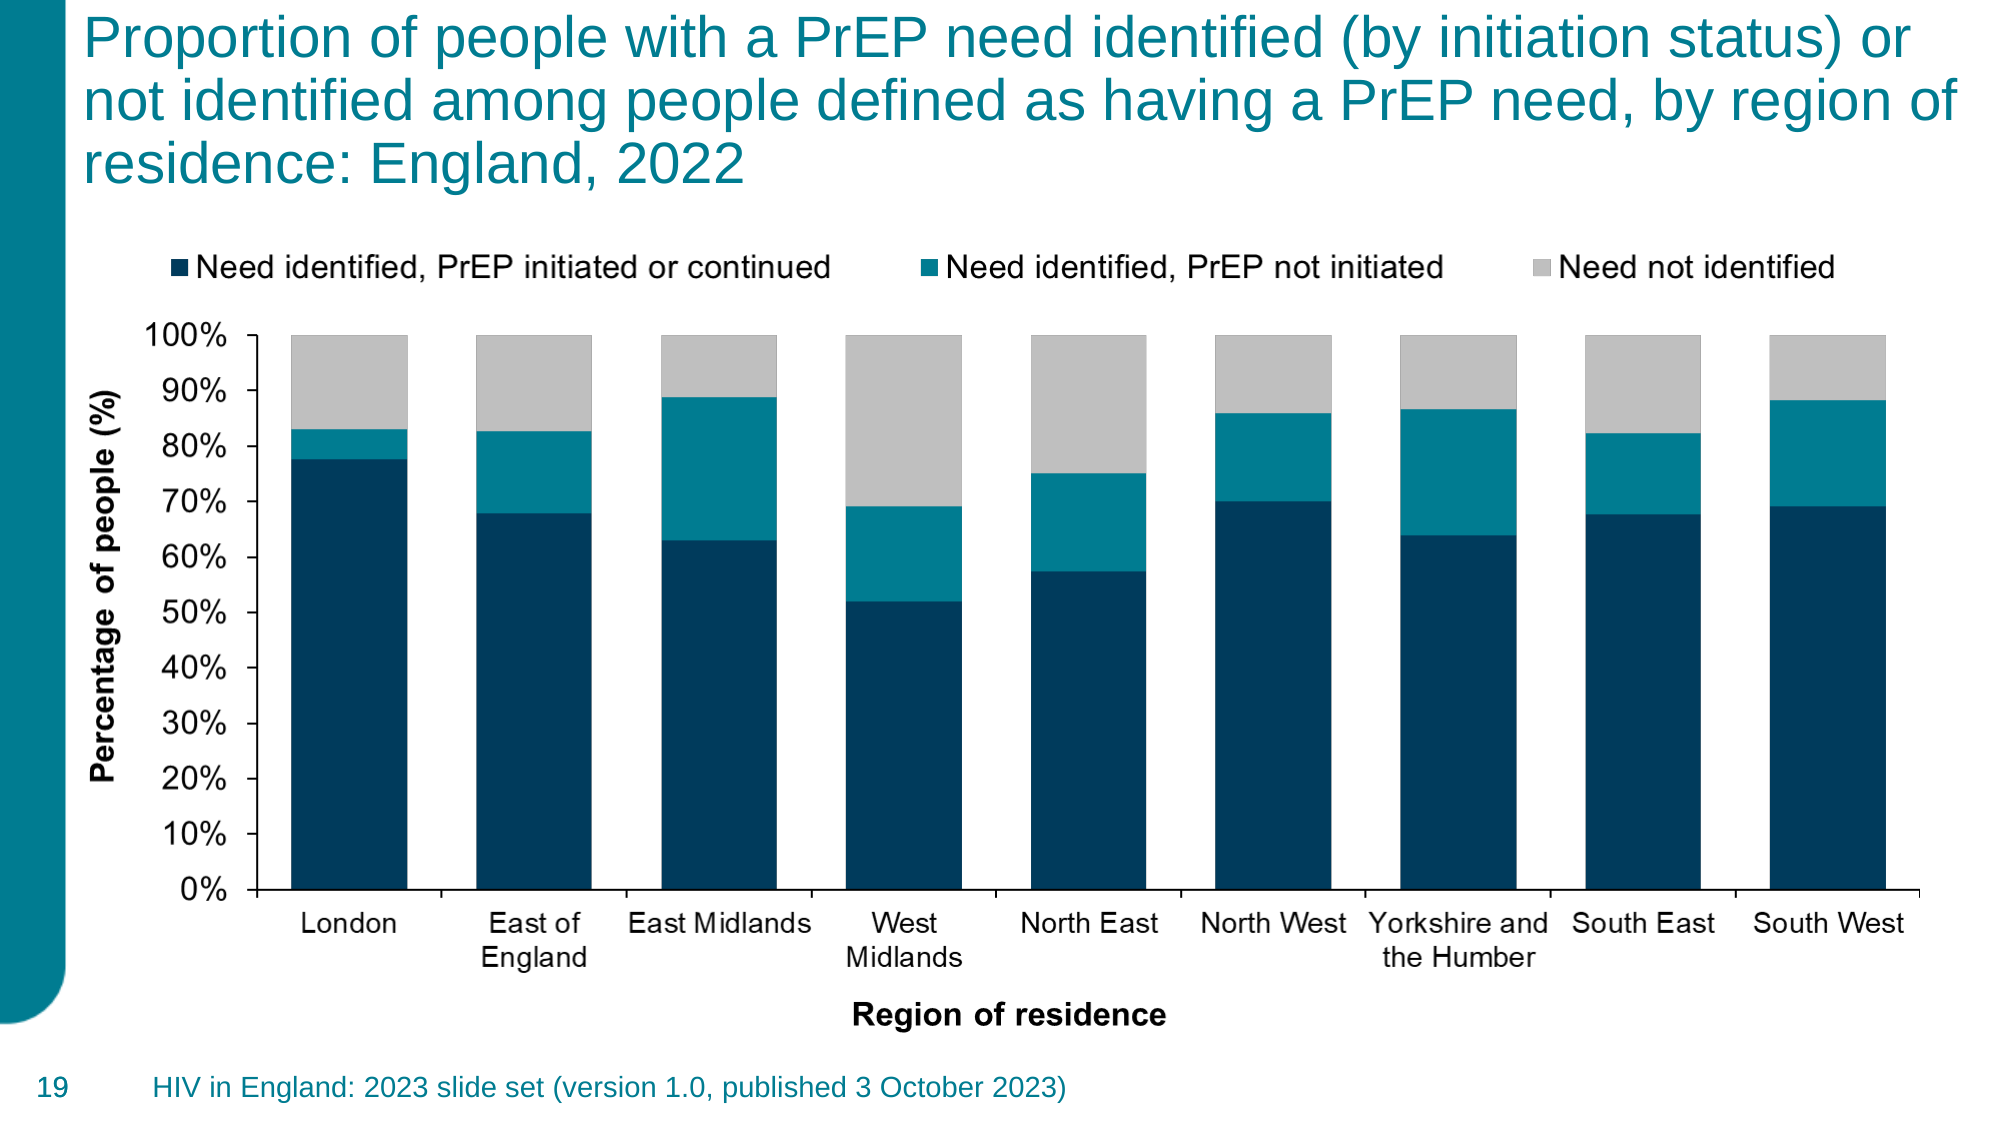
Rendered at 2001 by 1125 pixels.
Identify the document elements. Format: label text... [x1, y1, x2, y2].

title Proportion of people with a PrEP need identified (by initiation status) or not identified among people defined as having a PrEP need, by region of residence: England, 2022 [68, 0, 2000, 160]
picture [79, 227, 1921, 1036]
text_box [21, 1056, 120, 1117]
text_box HIV in England: 2023 slide set (version 1.0, published 3 October 2023) [137, 1056, 1780, 1116]
